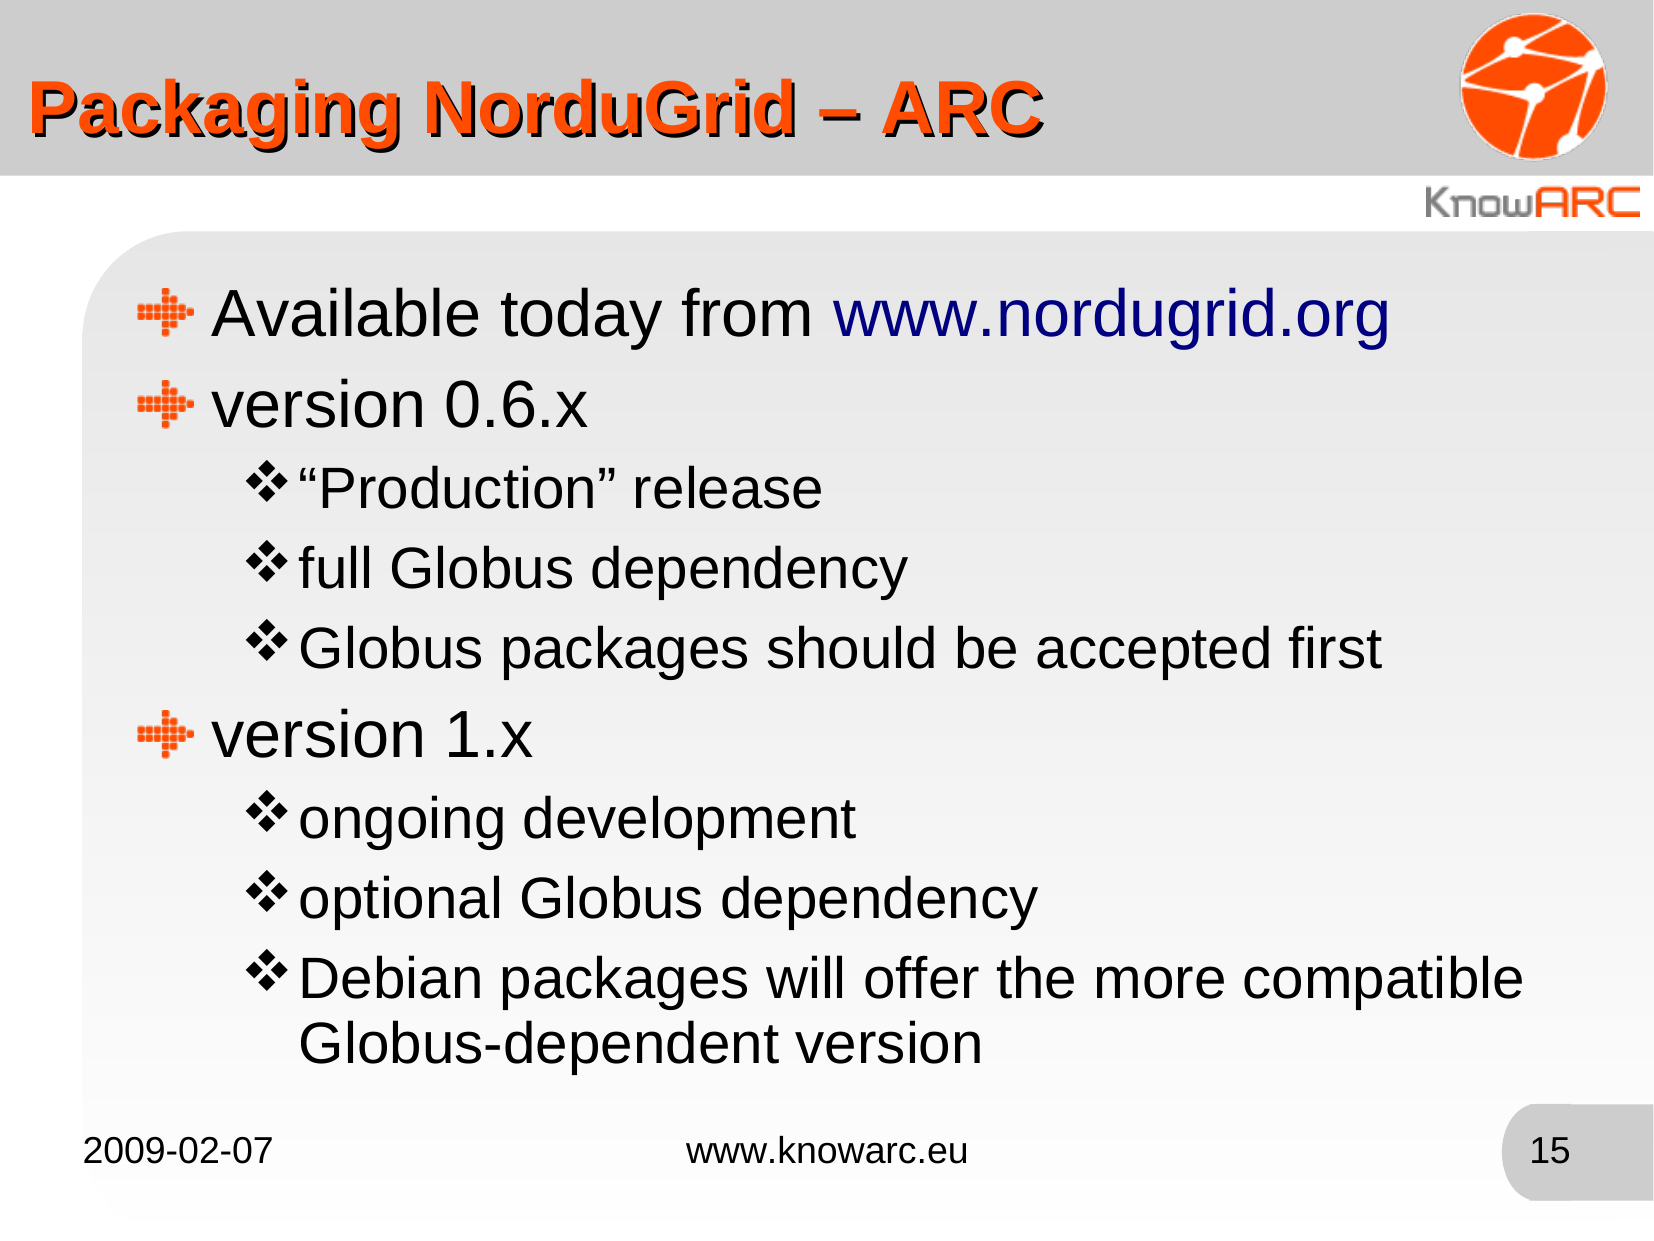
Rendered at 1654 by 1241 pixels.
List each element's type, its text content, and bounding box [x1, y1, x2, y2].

title Packaging NorduGrid – ARC [27, 0, 1365, 216]
picture [1426, 13, 1640, 217]
list Available today from www.nordugrid.org version 0.6.x “Production” release full Globus dependency Globus packages should be accepted first version 1.x ongoing development optional Globus dependency Debian packages will offer the more compatible Globus-dependent version [137, 275, 1571, 1108]
